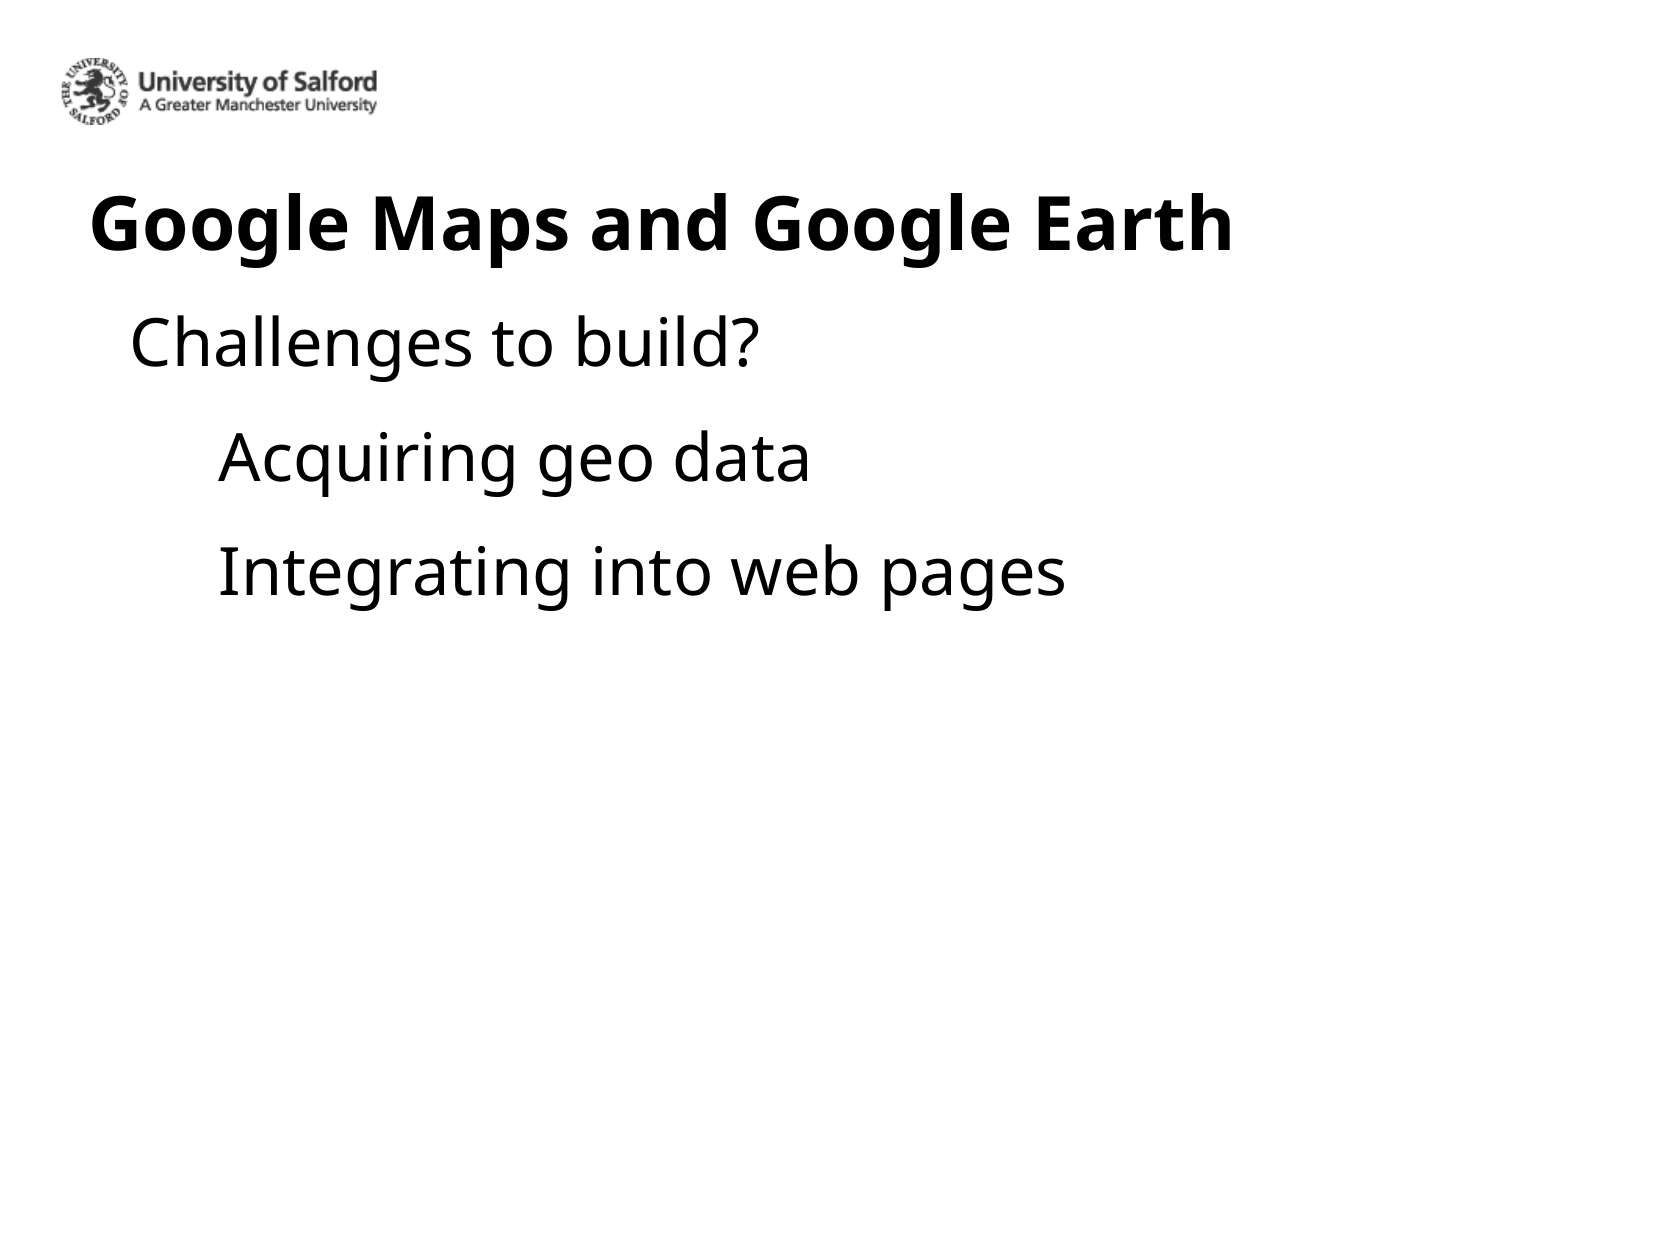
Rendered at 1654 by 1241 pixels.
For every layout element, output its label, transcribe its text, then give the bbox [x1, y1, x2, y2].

list Challenges to build? Acquiring geo data Integrating into web pages [88, 295, 1565, 1152]
picture [59, 58, 380, 125]
title Google Maps and Google Earth [88, 176, 1565, 267]
